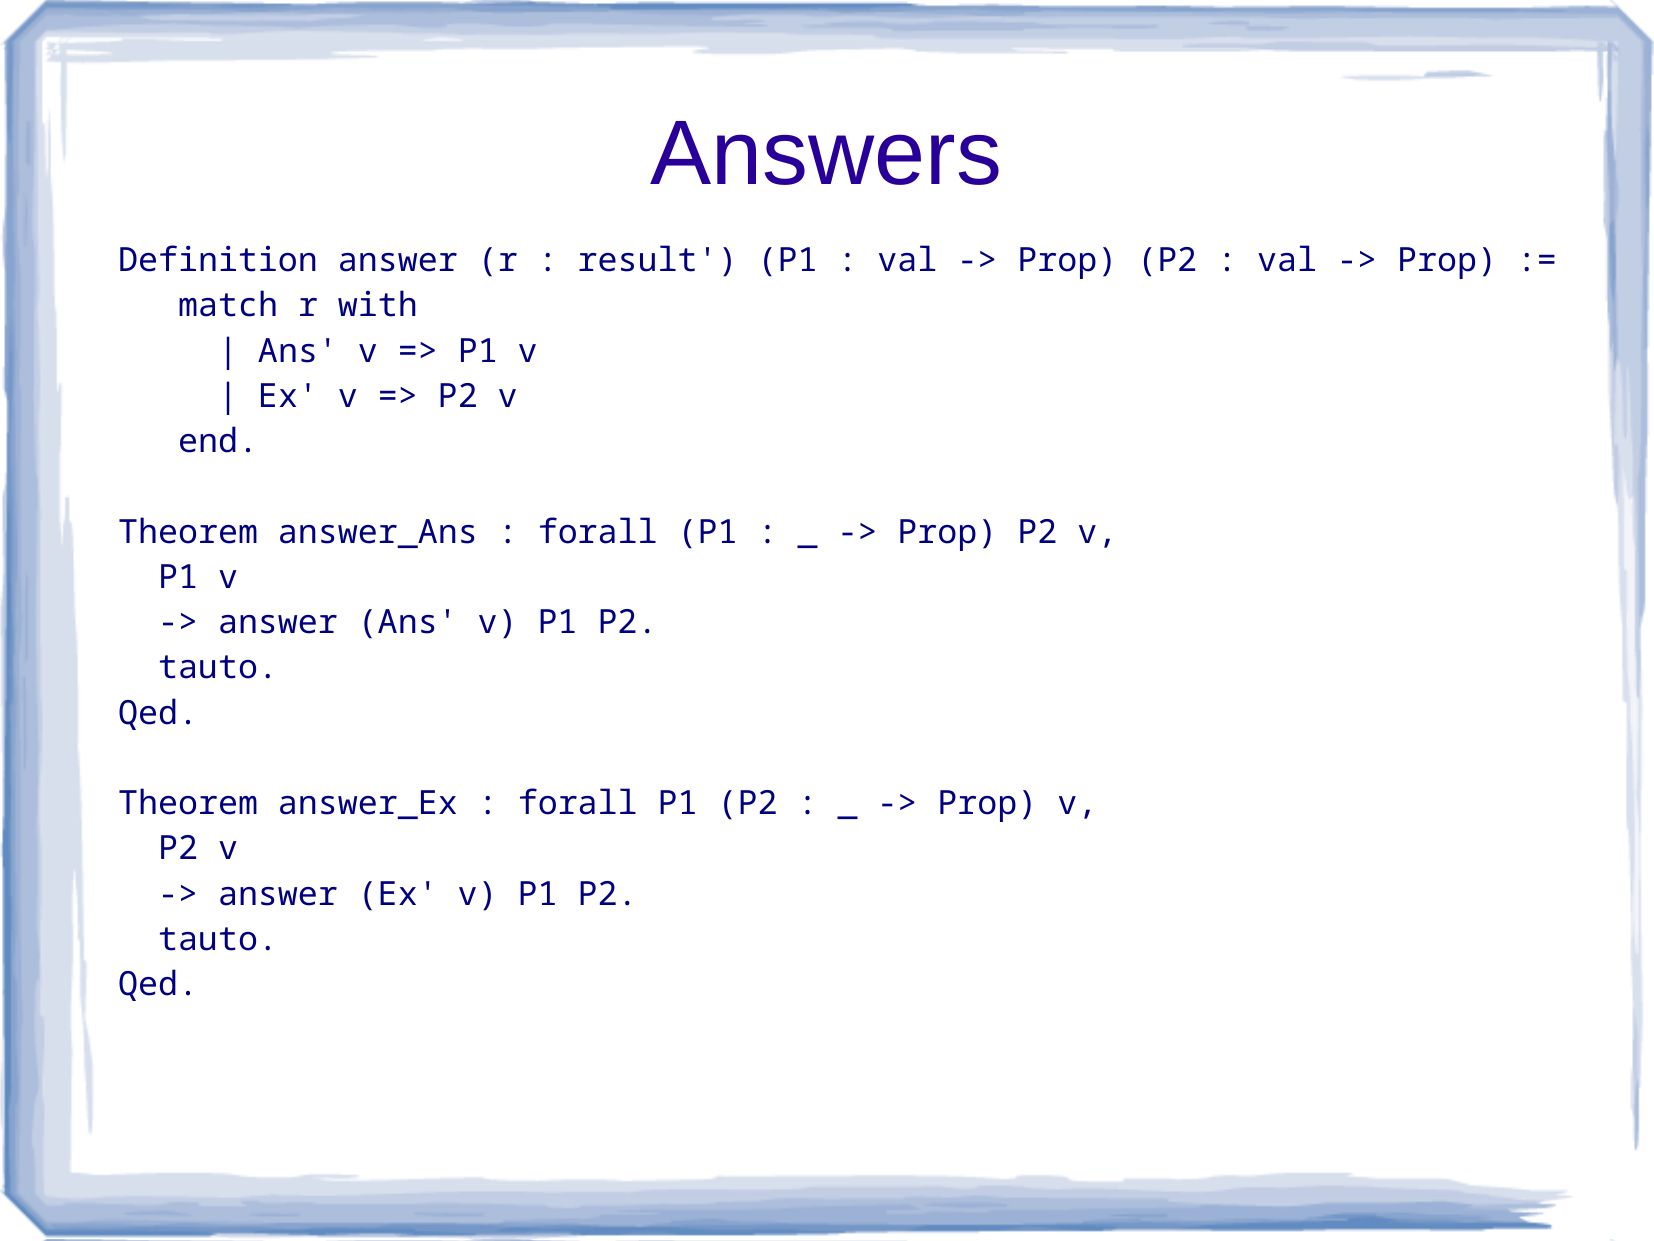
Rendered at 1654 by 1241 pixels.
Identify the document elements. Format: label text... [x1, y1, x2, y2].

title Answers [82, 49, 1571, 257]
picture [0, 0, 1654, 1241]
list Definition answer (r : result') (P1 : val -> Prop) (P2 : val -> Prop) := match r with | Ans' v => P1 v | Ex' v => P2 v end. Theorem answer_Ans : forall (P1 : _ -> Prop) P2 v, P1 v -> answer (Ans' v) P1 P2. tauto. Qed. Theorem answer_Ex : forall P1 (P2 : _ -> Prop) v, P2 v -> answer (Ex' v) P1 P2. tauto. Qed. [118, 236, 1571, 1040]
